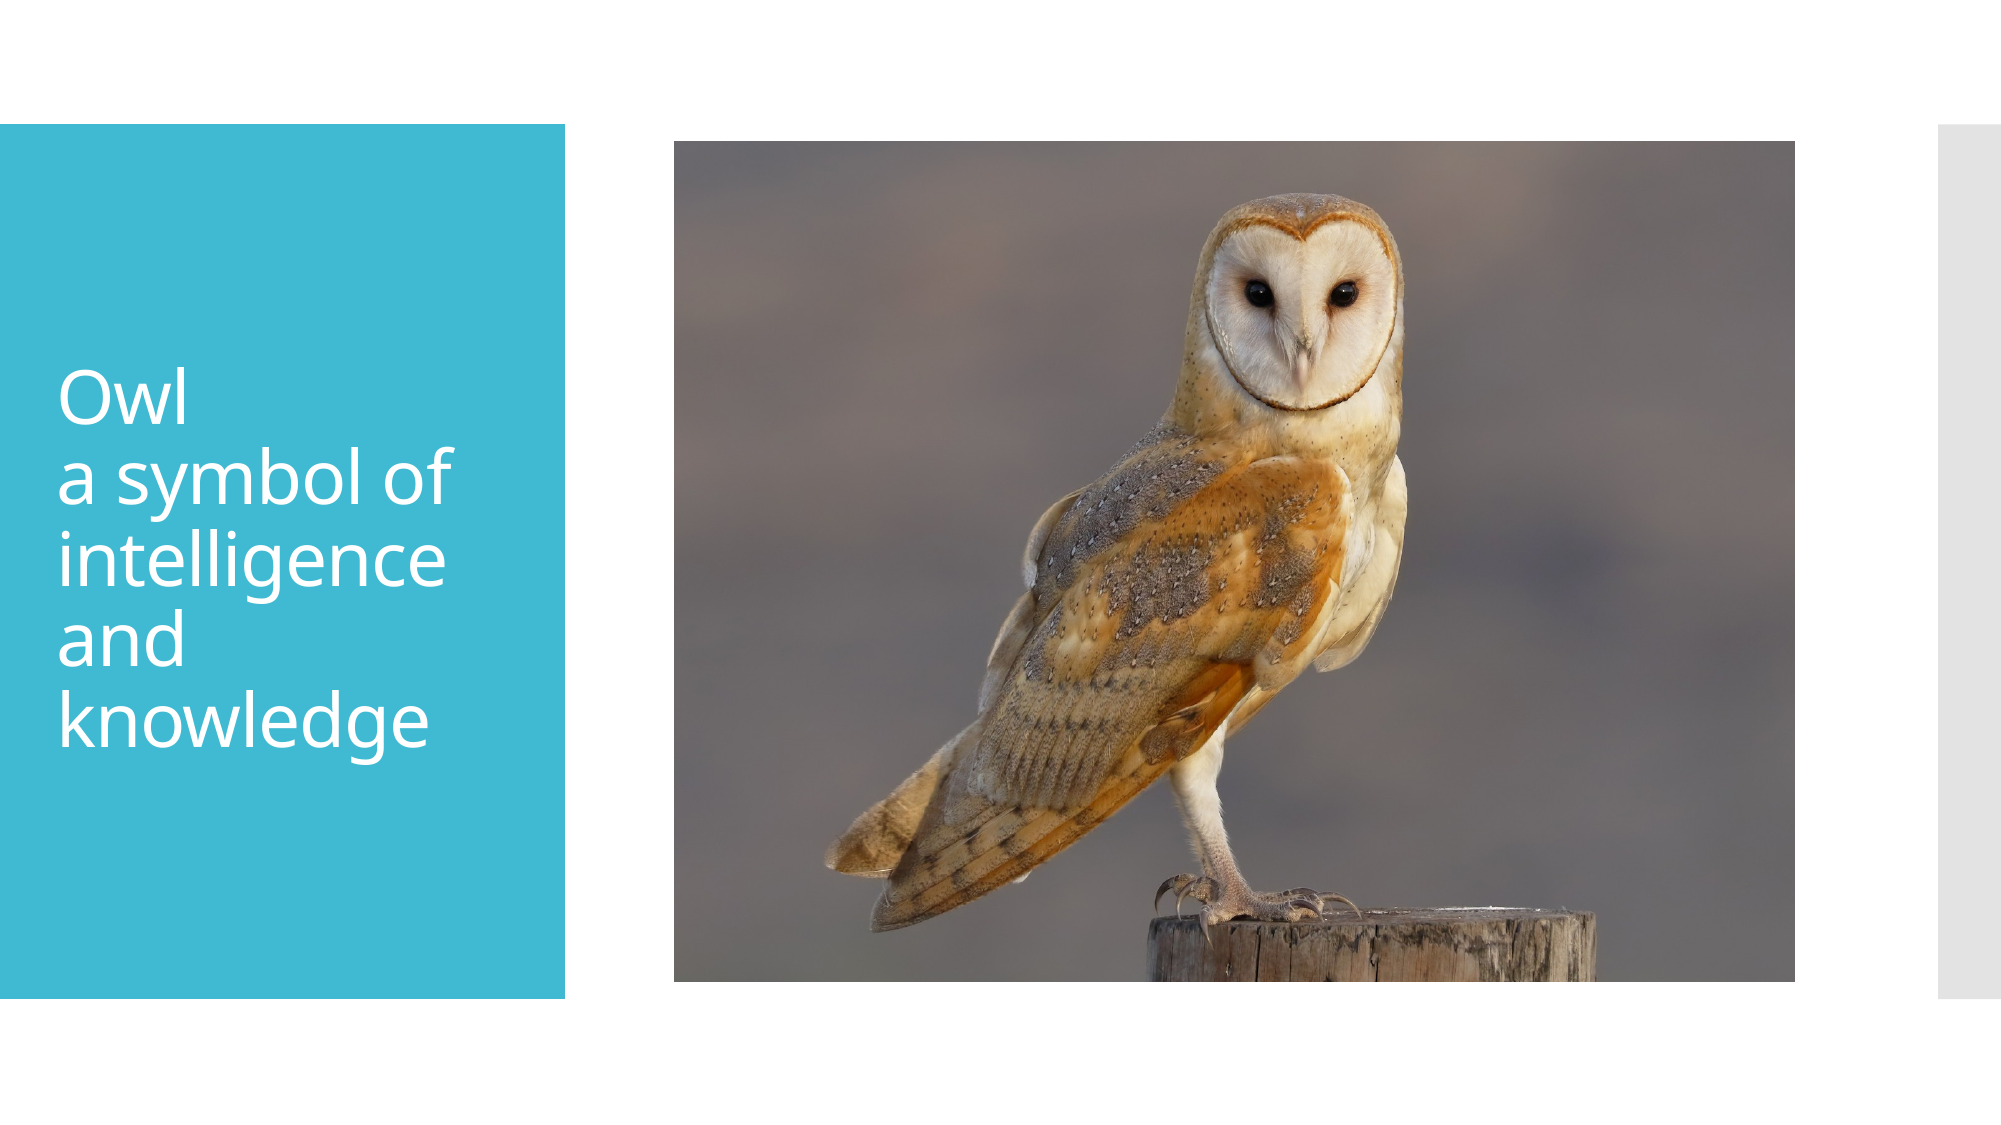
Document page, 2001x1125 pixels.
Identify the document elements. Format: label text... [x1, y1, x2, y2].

picture [674, 141, 1795, 982]
title Owl a symbol of intelligence and knowledge [41, 184, 526, 940]
